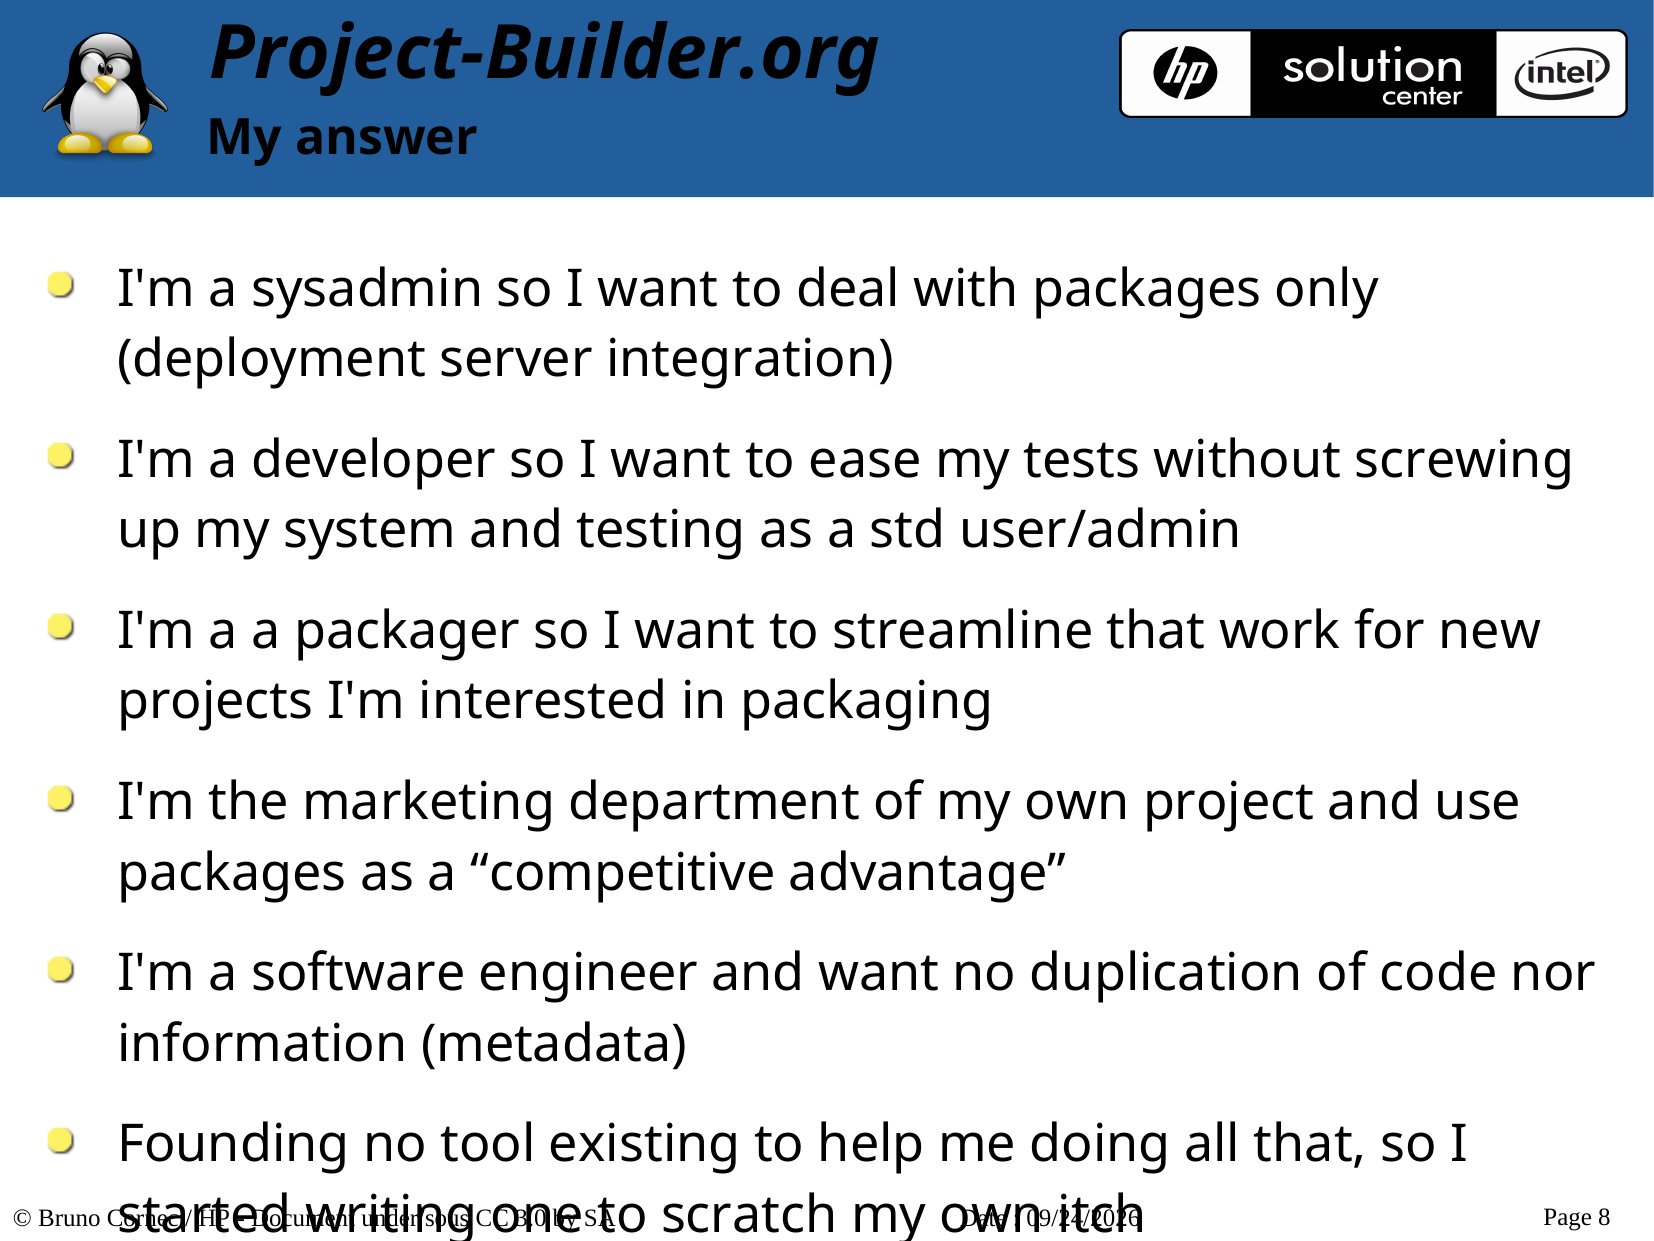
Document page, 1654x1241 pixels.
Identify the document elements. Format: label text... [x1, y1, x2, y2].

title My answer [206, 56, 1121, 218]
picture [42, 29, 168, 167]
picture [46, 1137, 77, 1157]
picture [1119, 29, 1628, 118]
list I'm a sysadmin so I want to deal with packages only (deployment server integration) I'm a developer so I want to ease my tests without screwing up my system and testing as a std user/admin I'm a a packager so I want to streamline that work for new projects I'm interested in packaging I'm the marketing department of my own project and use packages as a “competitive advantage” I'm a software engineer and want no duplication of code nor information (metadata) Founding no tool existing to help me doing all that, so I started writing one to scratch my own itch [34, 250, 1642, 1137]
